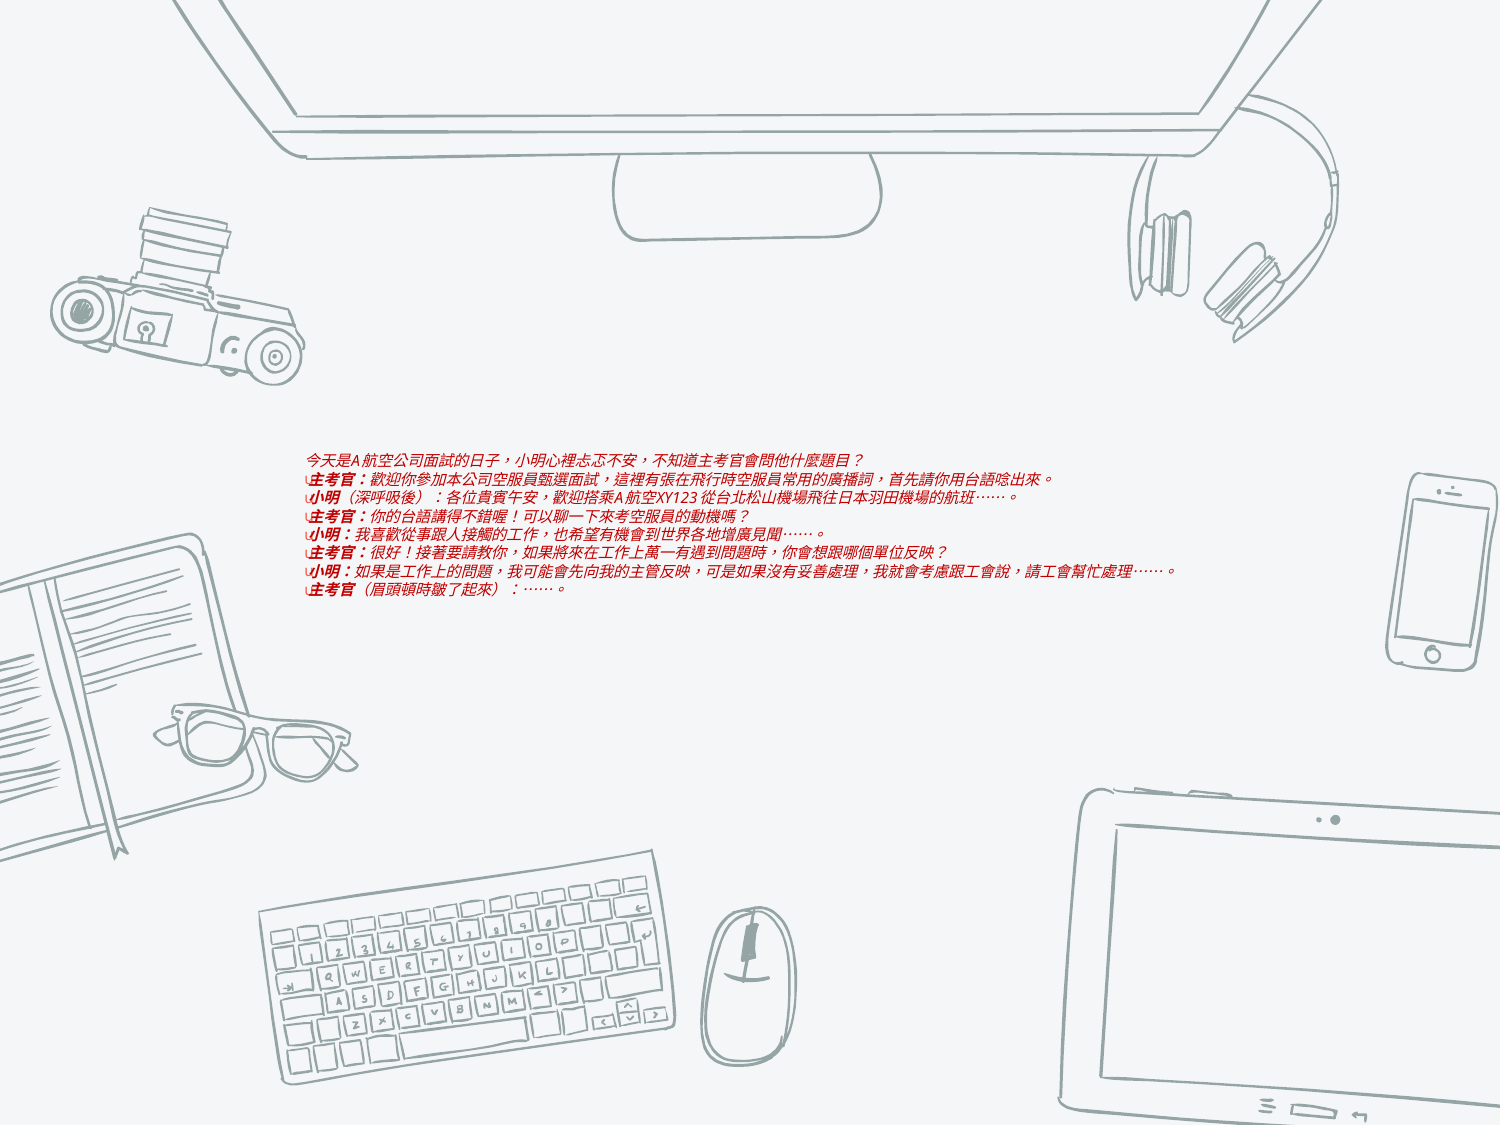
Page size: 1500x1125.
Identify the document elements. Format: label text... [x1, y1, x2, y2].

list 今天是A航空公司面試的日子，小明心裡忐忑不安，不知道主考官會問他什麼題目？ 主考官：歡迎你參加本公司空服員甄選面試，這裡有張在飛行時空服員常用的廣播詞，首先請你用台語唸出來。 小明（深呼吸後）：各位貴賓午安，歡迎搭乘A航空XY123從台北松山機場飛往日本羽田機場的航班……。 主考官：你的台語講得不錯喔！可以聊一下來考空服員的動機嗎？ 小明：我喜歡從事跟人接觸的工作，也希望有機會到世界各地增廣見聞……。 主考官：很好！接著要請教你，如果將來在工作上萬一有遇到問題時，你會想跟哪個單位反映？ 小明：如果是工作上的問題，我可能會先向我的主管反映，可是如果沒有妥善處理，我就會考慮跟工會說，請工會幫忙處理……。 主考官（眉頭頓時皺了起來）：……。 [289, 435, 1365, 615]
